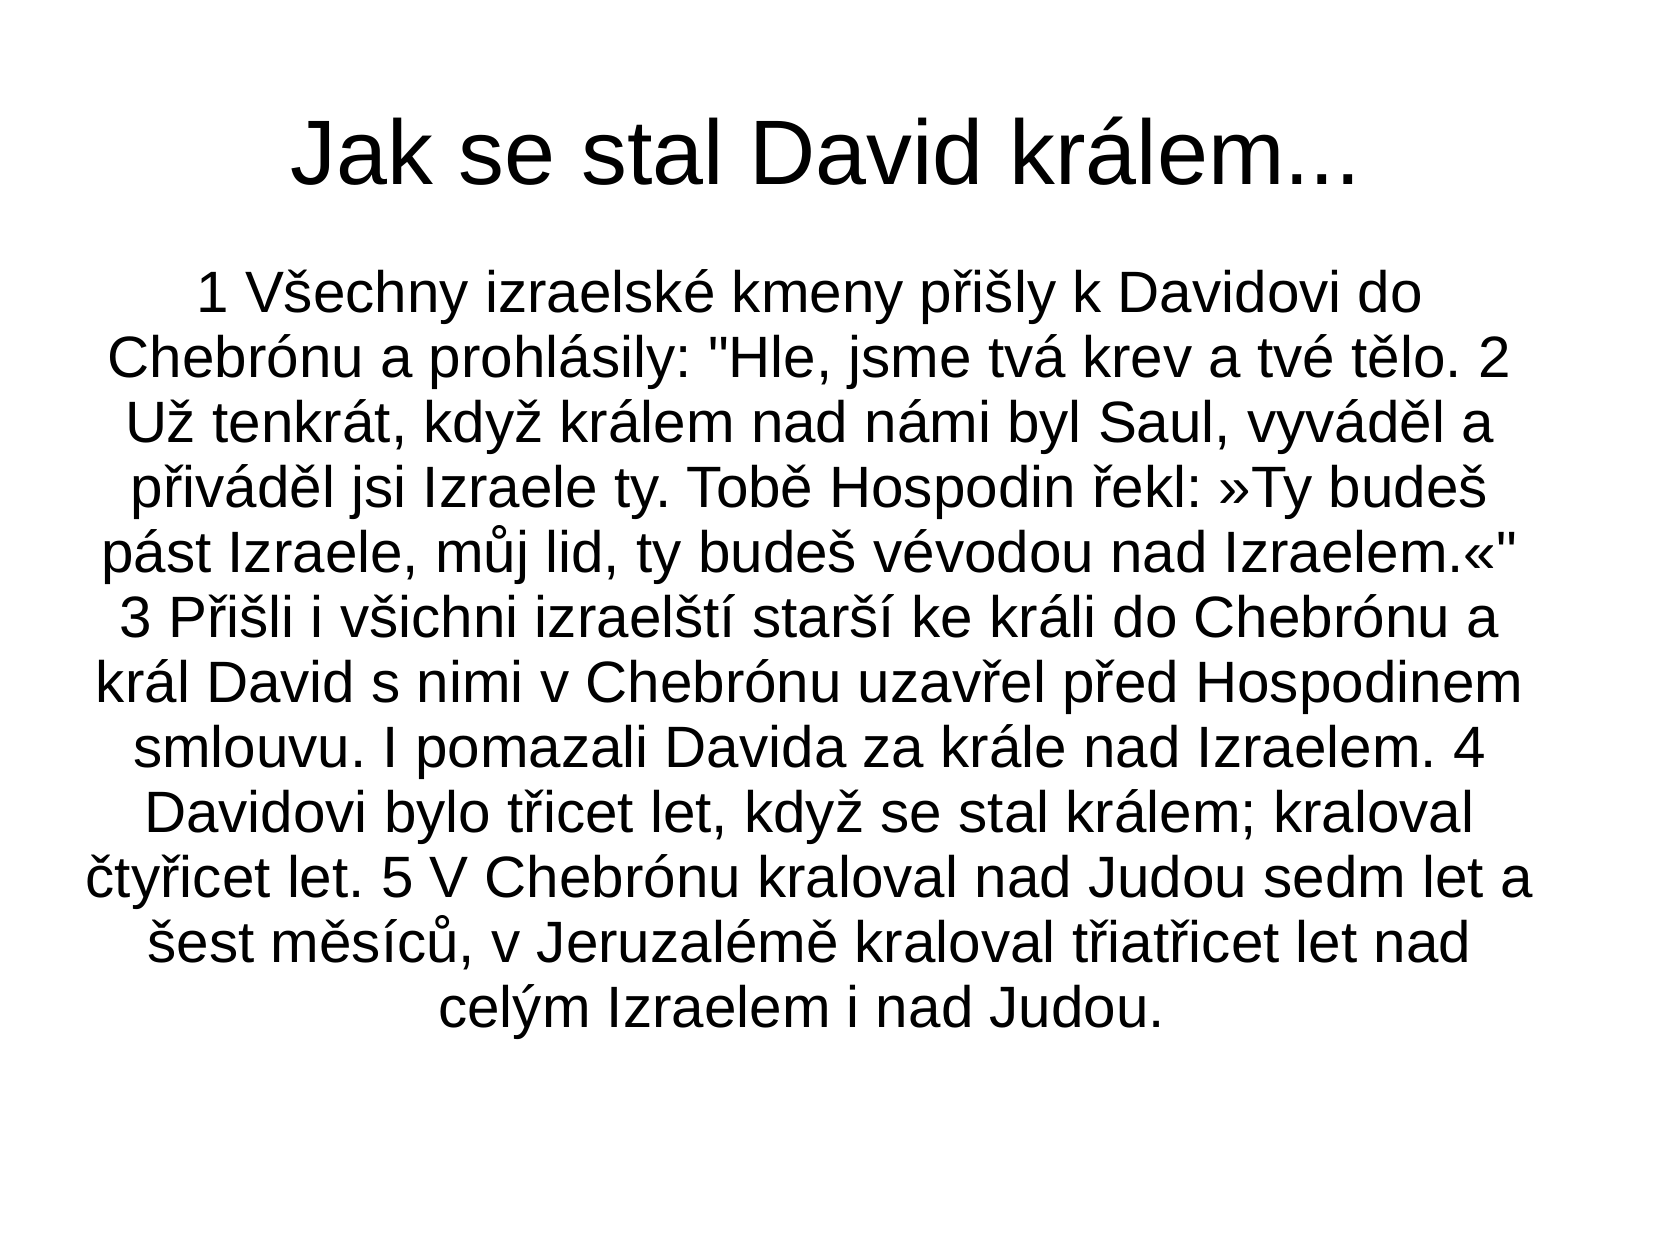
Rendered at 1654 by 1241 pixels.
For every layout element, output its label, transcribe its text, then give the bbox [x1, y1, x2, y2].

subtitle 1 Všechny izraelské kmeny přišly k Davidovi do Chebrónu a prohlásily: "Hle, jsme tvá krev a tvé tělo. 2 Už tenkrát, když králem nad námi byl Saul, vyváděl a přiváděl jsi Izraele ty. Tobě Hospodin řekl: »Ty budeš pást Izraele, můj lid, ty budeš vévodou nad Izraelem.«" 3 Přišli i všichni izraelští starší ke králi do Chebrónu a král David s nimi v Chebrónu uzavřel před Hospodinem smlouvu. I pomazali Davida za krále nad Izraelem. 4 Davidovi bylo třicet let, když se stal králem; kraloval čtyřicet let. 5 V Chebrónu kraloval nad Judou sedm let a šest měsíců, v Jeruzalémě kraloval třiatřicet let nad celým Izraelem i nad Judou. [82, 261, 1538, 1039]
title Jak se stal David králem... [82, 49, 1571, 257]
